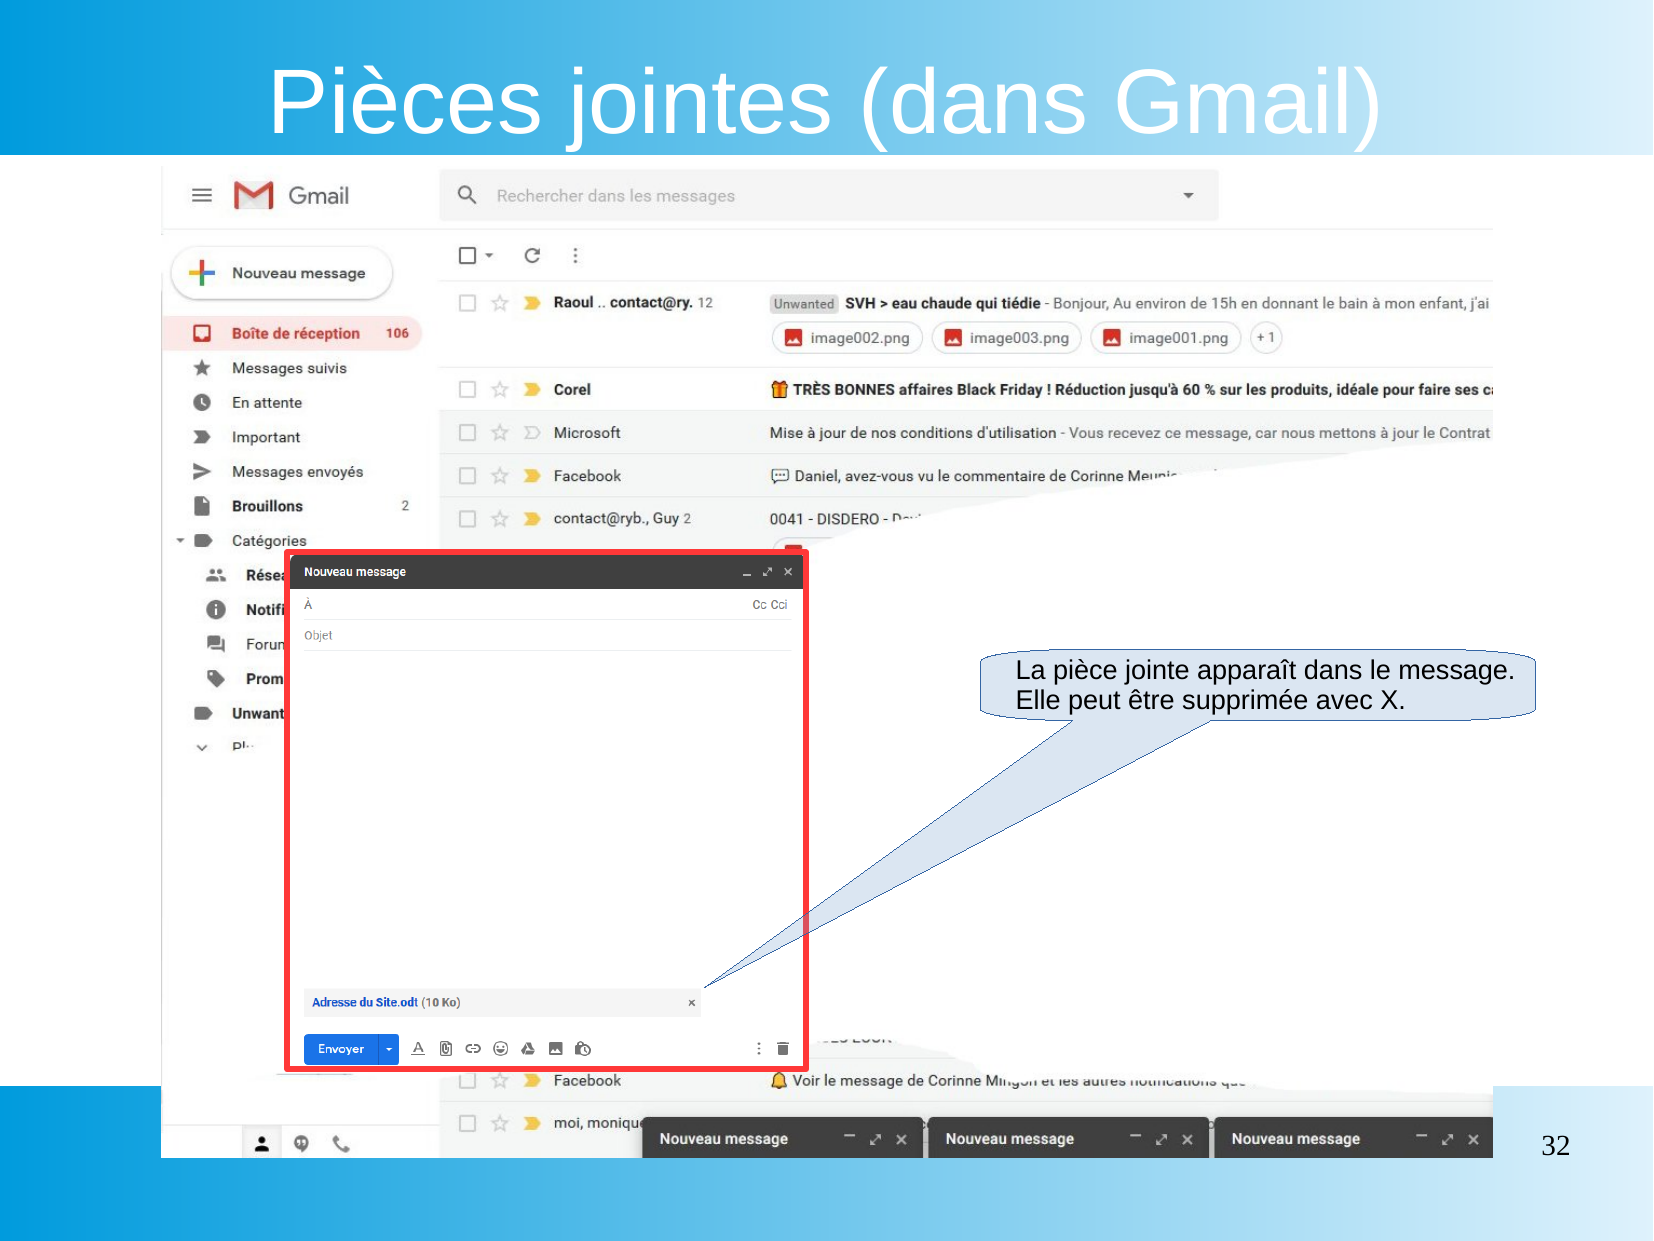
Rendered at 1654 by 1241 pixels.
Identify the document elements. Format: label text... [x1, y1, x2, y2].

text_box La pièce jointe apparaît dans le message. Elle peut être supprimée avec X. [704, 649, 1536, 988]
picture [161, 166, 1493, 1158]
title Pièces jointes (dans Gmail) [82, 49, 1571, 155]
picture [290, 555, 804, 1067]
